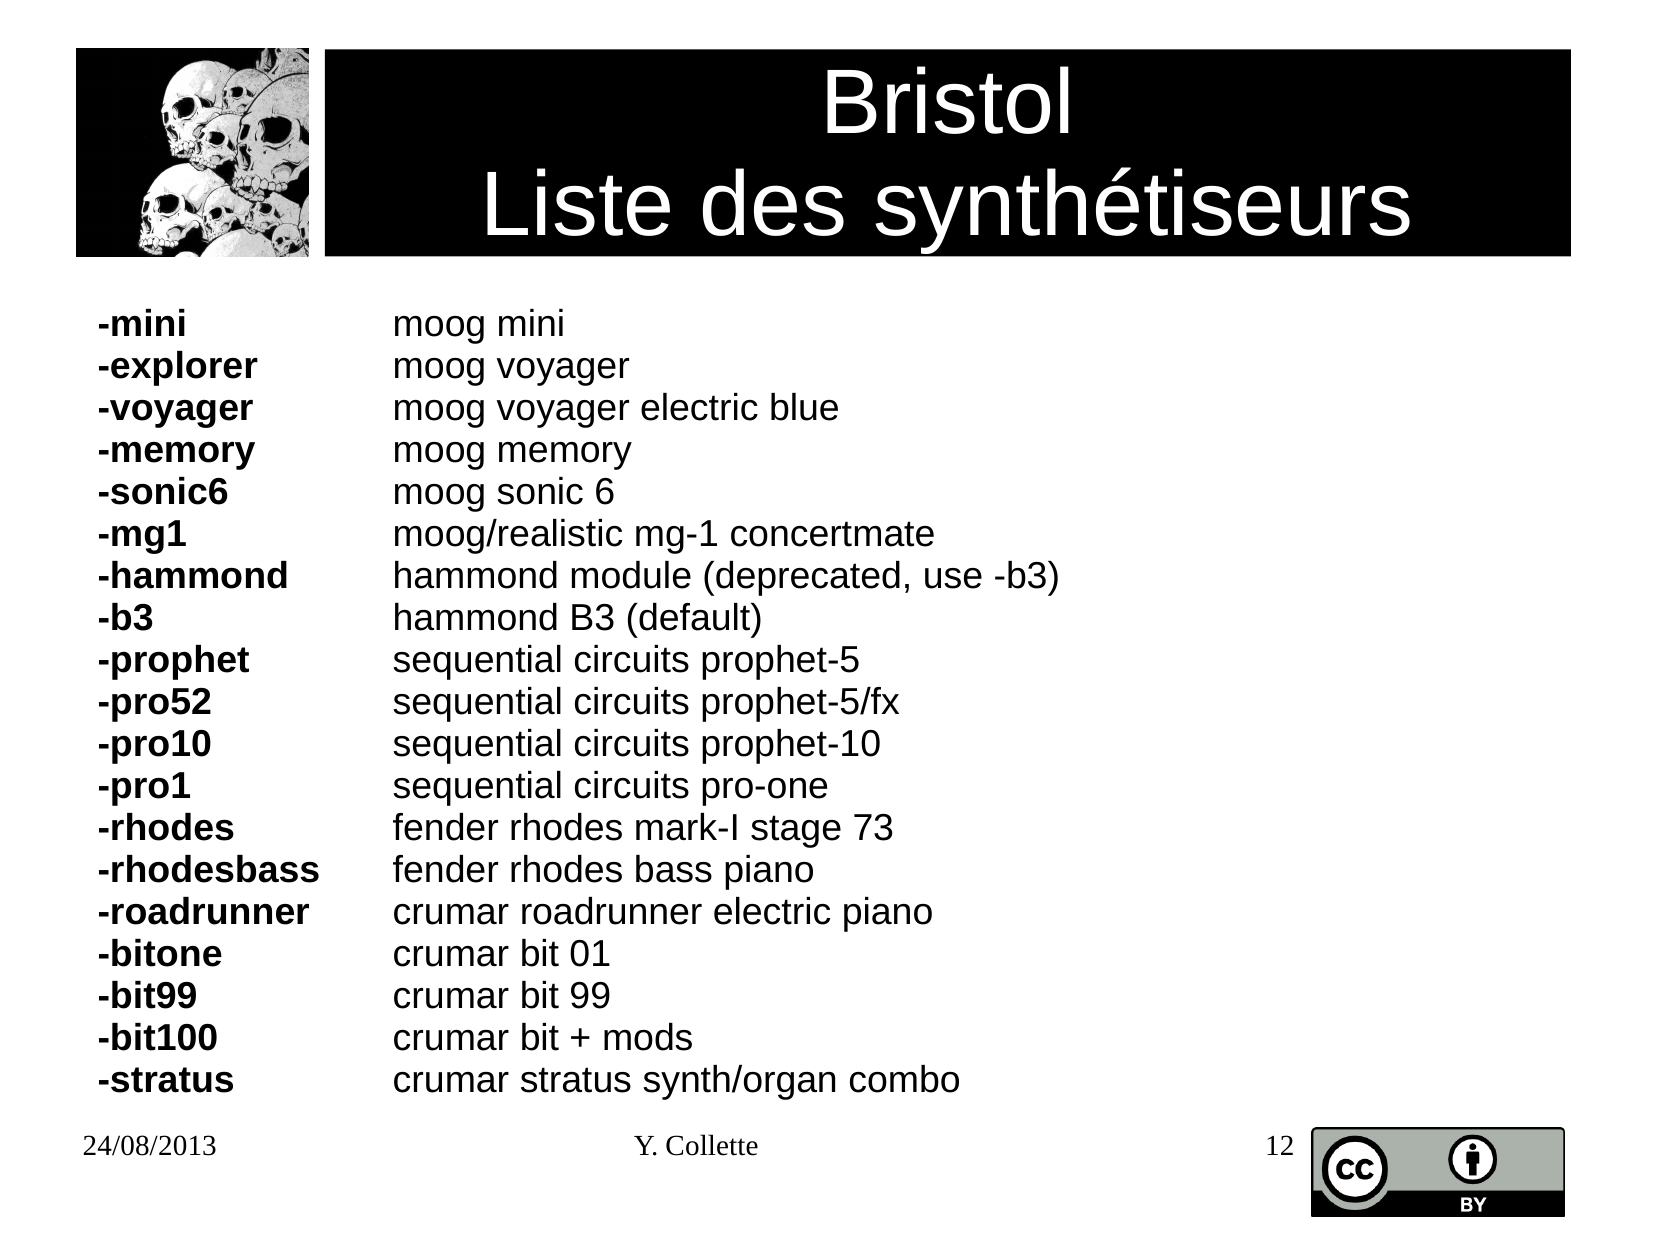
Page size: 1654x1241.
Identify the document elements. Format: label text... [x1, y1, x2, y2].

picture [76, 48, 309, 257]
text_box -mini moog mini -explorer moog voyager -voyager moog voyager electric blue -memory moog memory -sonic6 moog sonic 6 -mg1 moog/realistic mg-1 concertmate -hammond hammond module (deprecated, use -b3) -b3 hammond B3 (default) -prophet sequential circuits prophet-5 -pro52 sequential circuits prophet-5/fx -pro10 sequential circuits prophet-10 -pro1 sequential circuits pro-one -rhodes fender rhodes mark-I stage 73 -rhodesbass fender rhodes bass piano -roadrunner crumar roadrunner electric piano -bitone crumar bit 01 -bit99 crumar bit 99 -bit100 crumar bit + mods -stratus crumar stratus synth/organ combo [82, 295, 1571, 1108]
title Bristol Liste des synthétiseurs [324, 49, 1571, 257]
picture [1311, 1127, 1565, 1217]
